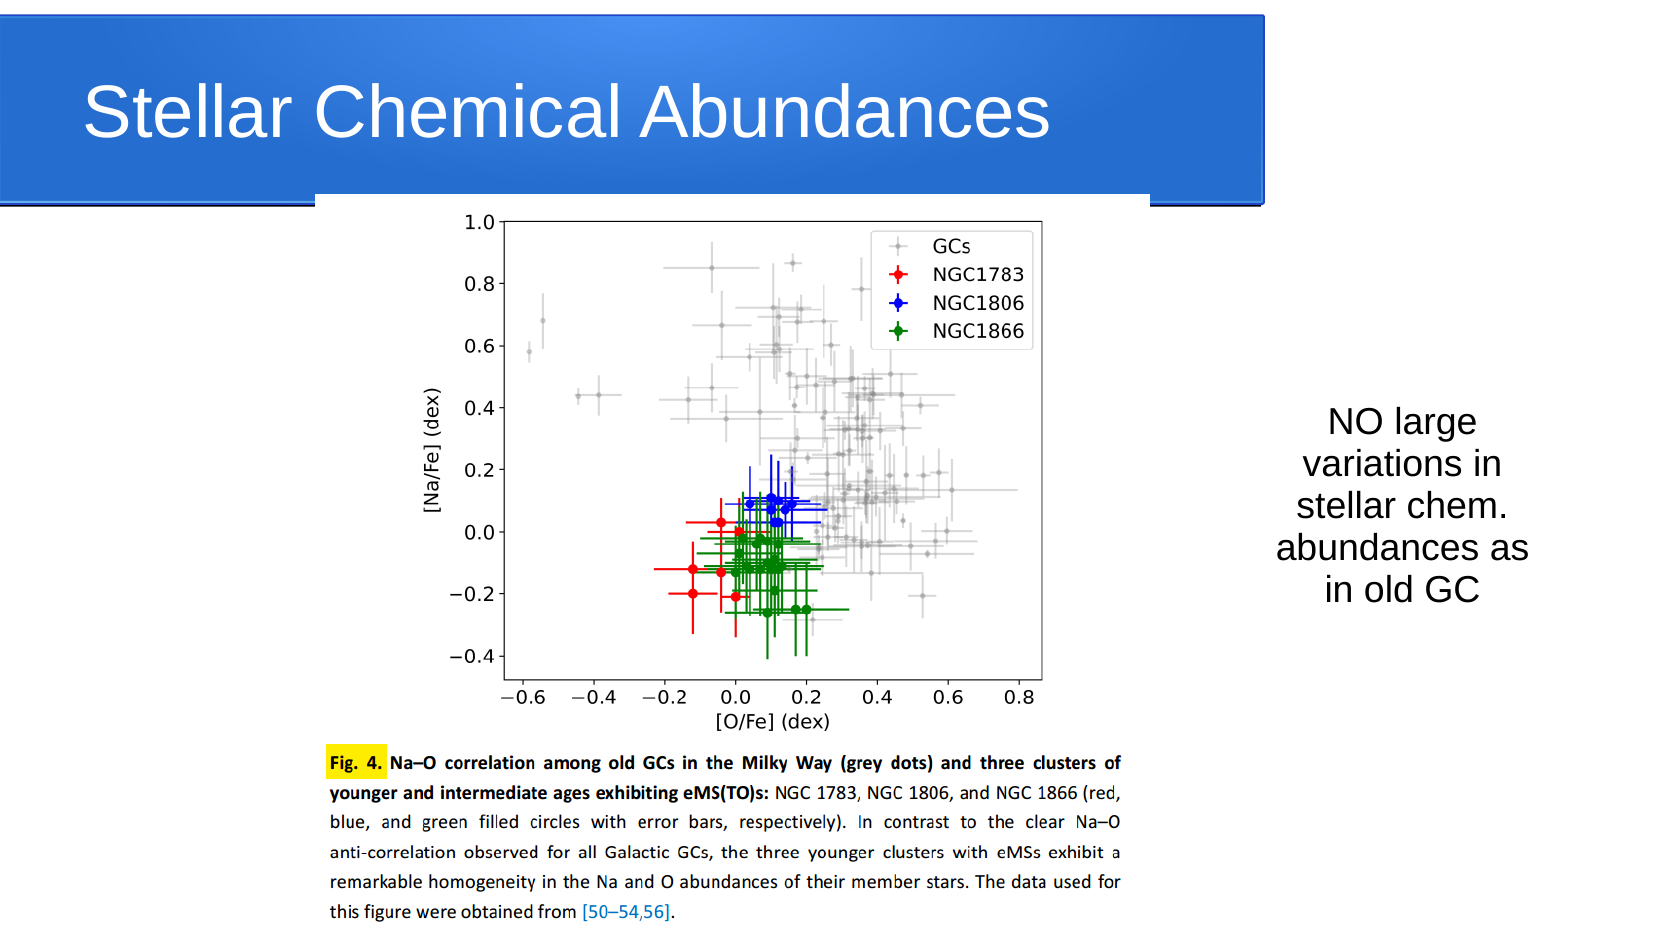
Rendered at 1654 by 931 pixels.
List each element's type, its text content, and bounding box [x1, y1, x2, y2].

text_box NO large variations in stellar chem. abundances as in old GC [1245, 393, 1561, 618]
picture [315, 194, 1150, 931]
title Stellar Chemical Abundances [82, 35, 1235, 189]
